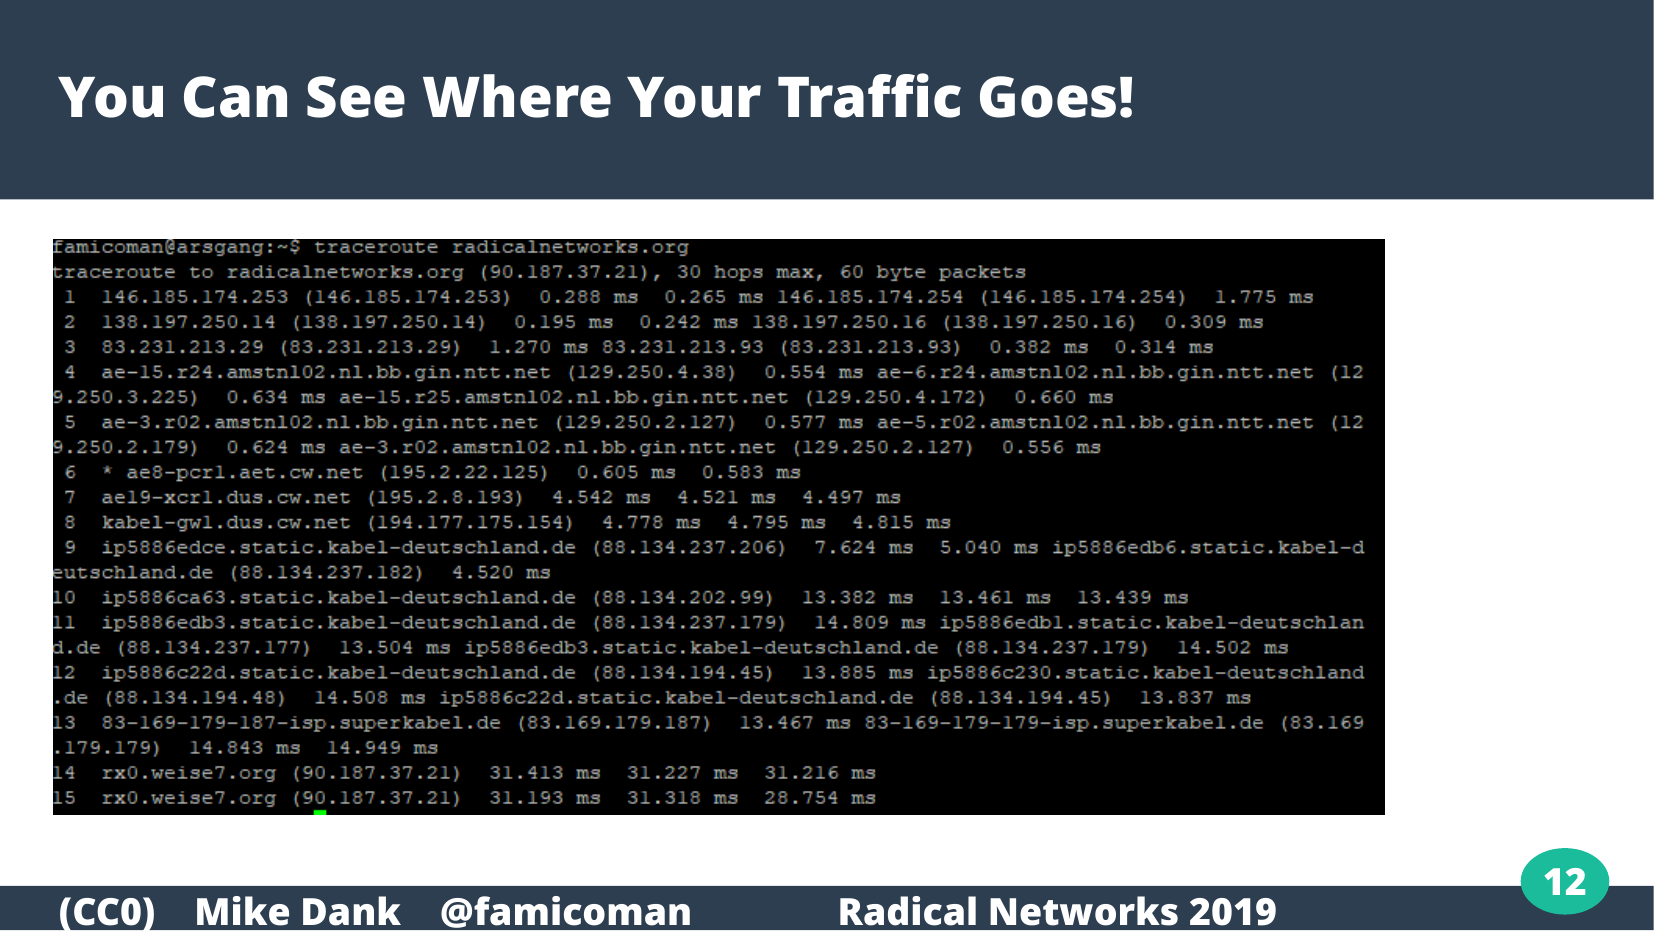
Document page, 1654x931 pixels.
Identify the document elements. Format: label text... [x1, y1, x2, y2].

title You Can See Where Your Traffic Goes! [59, 37, 1595, 155]
picture [53, 239, 1385, 815]
